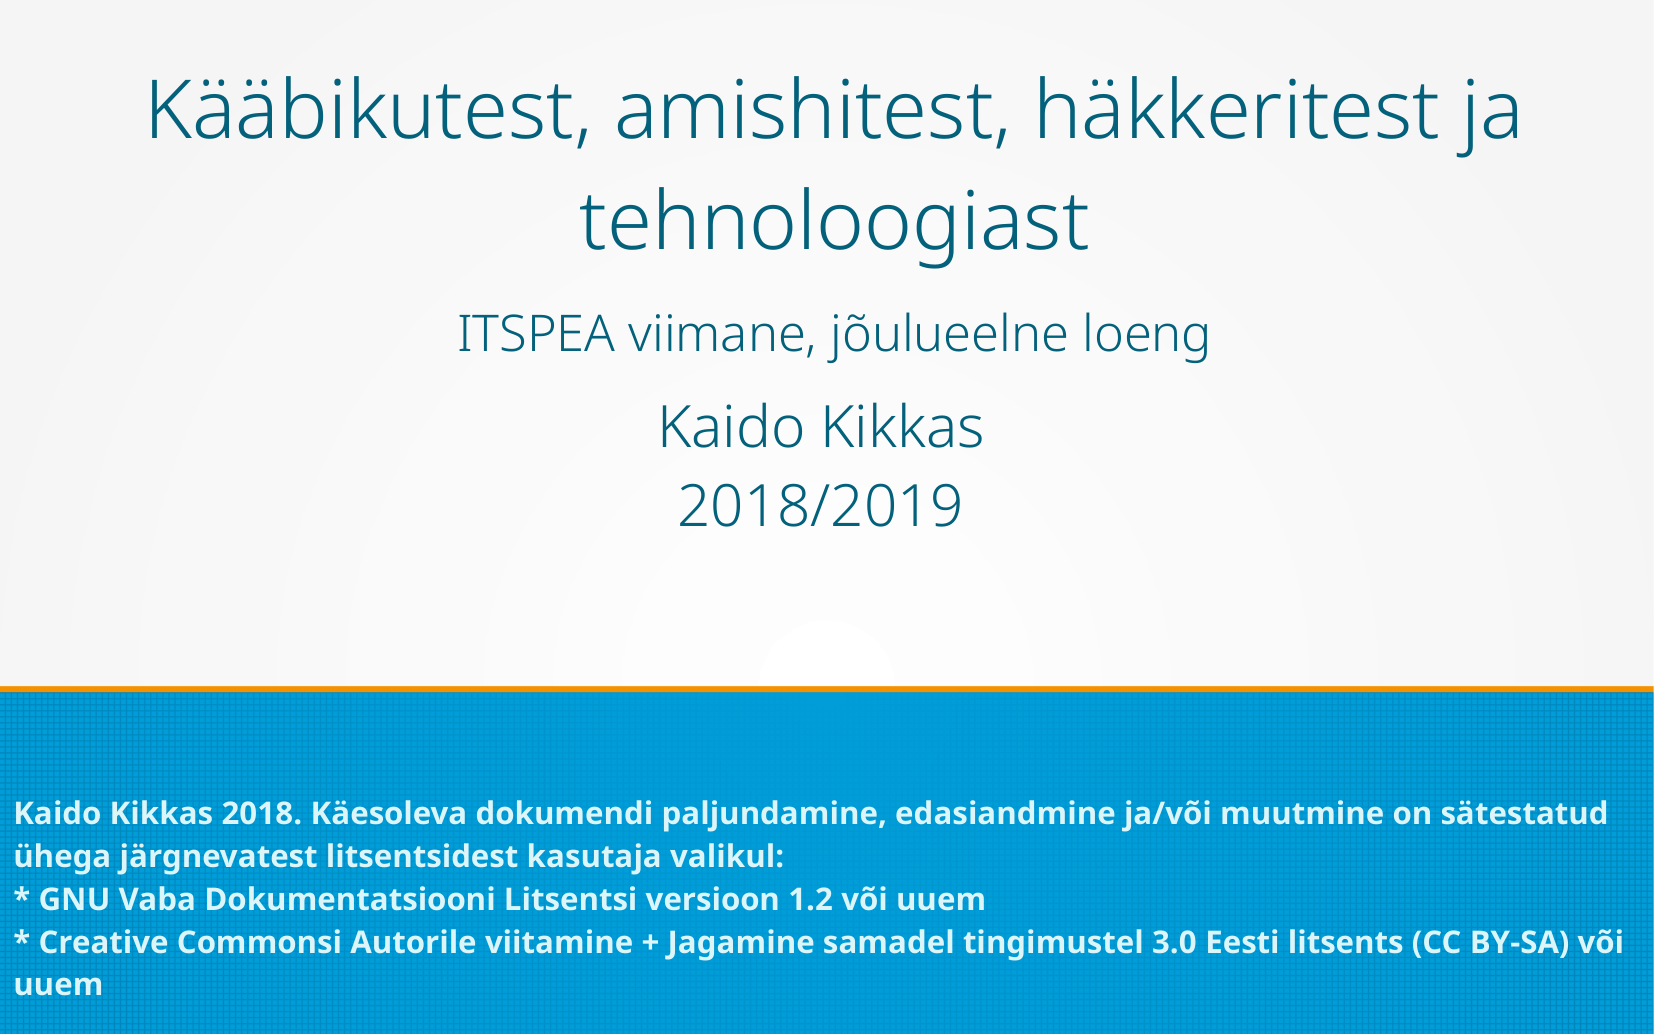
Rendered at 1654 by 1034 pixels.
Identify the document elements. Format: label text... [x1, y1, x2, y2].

title Kääbikutest, amishitest, häkkeritest ja tehnoloogiast ITSPEA viimane, jõulueelne loeng [75, 37, 1595, 367]
picture [0, 0, 1654, 692]
subtitle Kaido Kikkas 2018. Käesoleva dokumendi paljundamine, edasiandmine ja/või muutmine on sätestatud ühega järgnevatest litsentsidest kasutaja valikul: * GNU Vaba Dokumentatsiooni Litsentsi versioon 1.2 või uuem * Creative Commonsi Autorile viitamine + Jagamine samadel tingimustel 3.0 Eesti litsents (CC BY-SA) või uuem [13, 791, 1630, 1004]
title Kaido Kikkas 2018/2019 [259, 345, 1382, 544]
